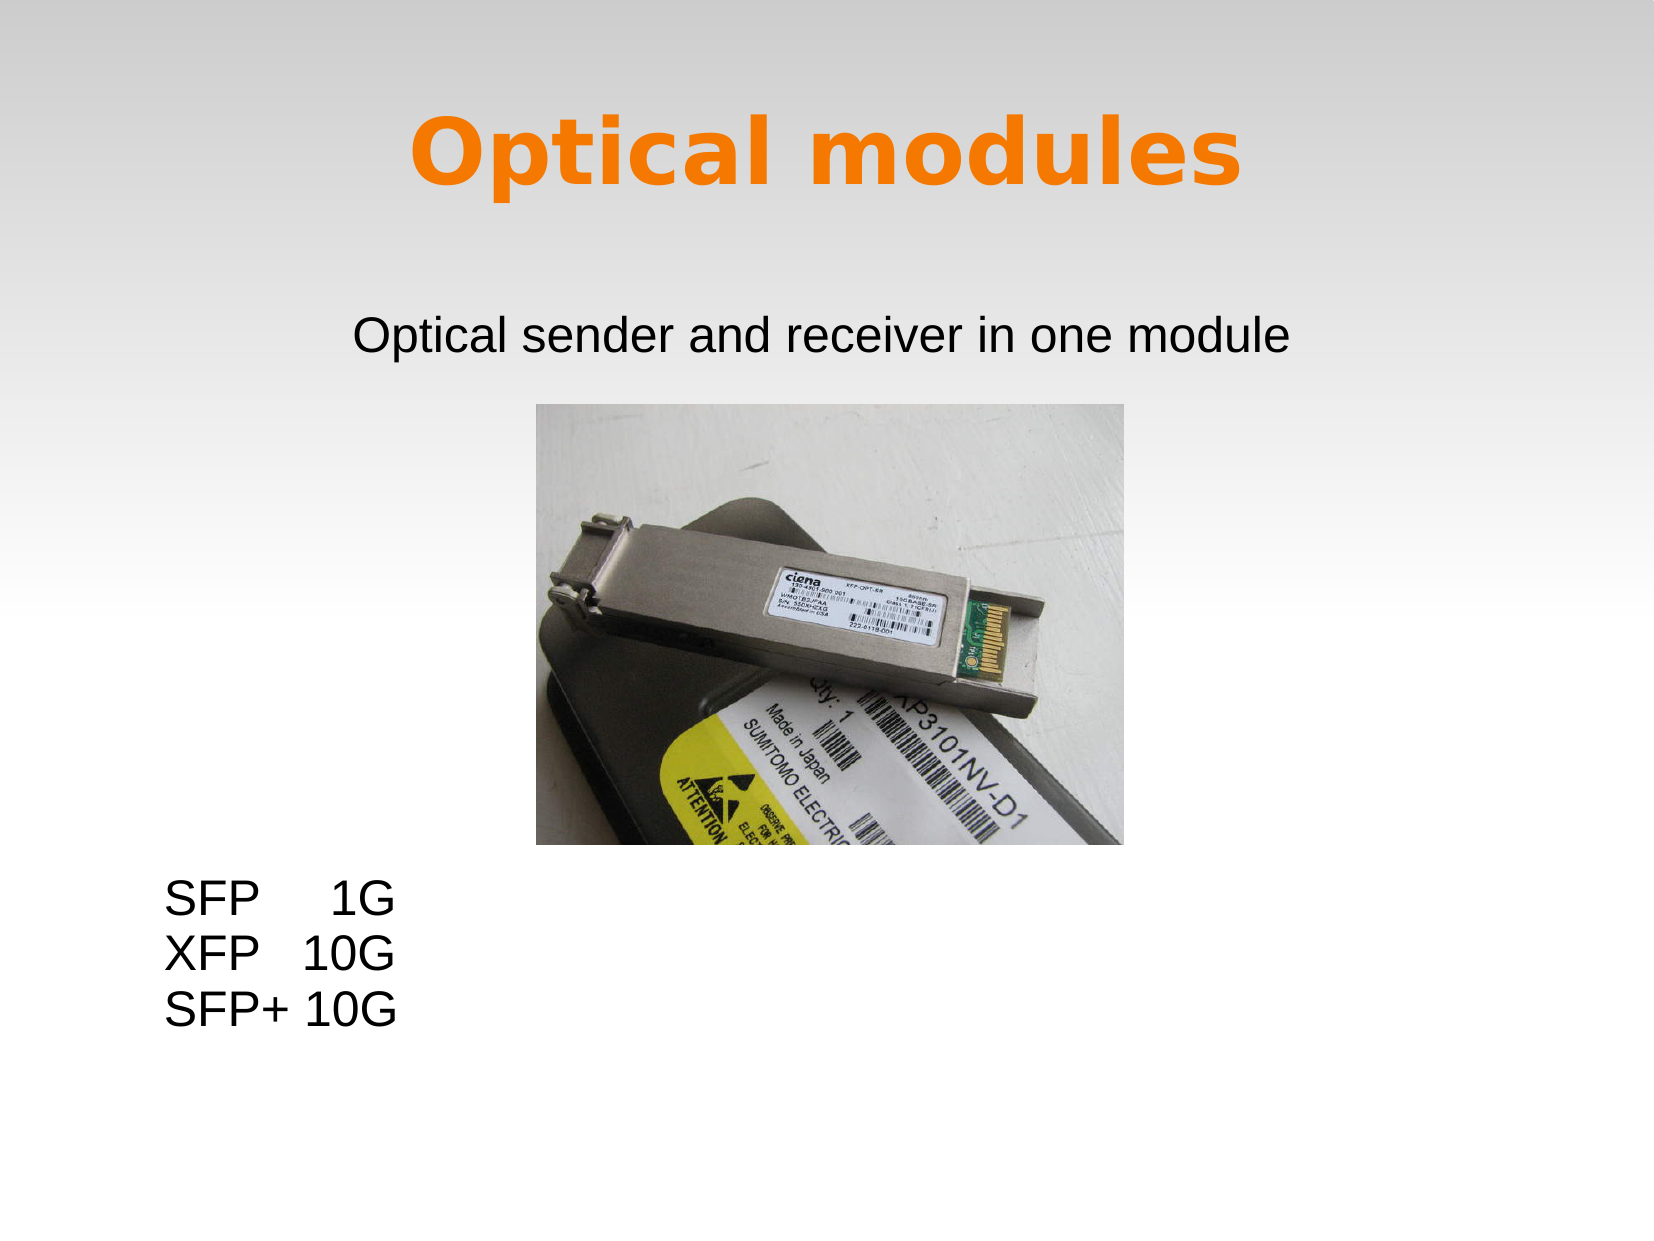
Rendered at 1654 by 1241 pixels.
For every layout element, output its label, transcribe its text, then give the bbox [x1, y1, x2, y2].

text_box SFP 1G XFP 10G SFP+ 10G [149, 862, 413, 1241]
picture [536, 404, 1124, 845]
text_box Optical sender and receiver in one module [337, 300, 1306, 377]
title Optical modules [82, 49, 1571, 257]
